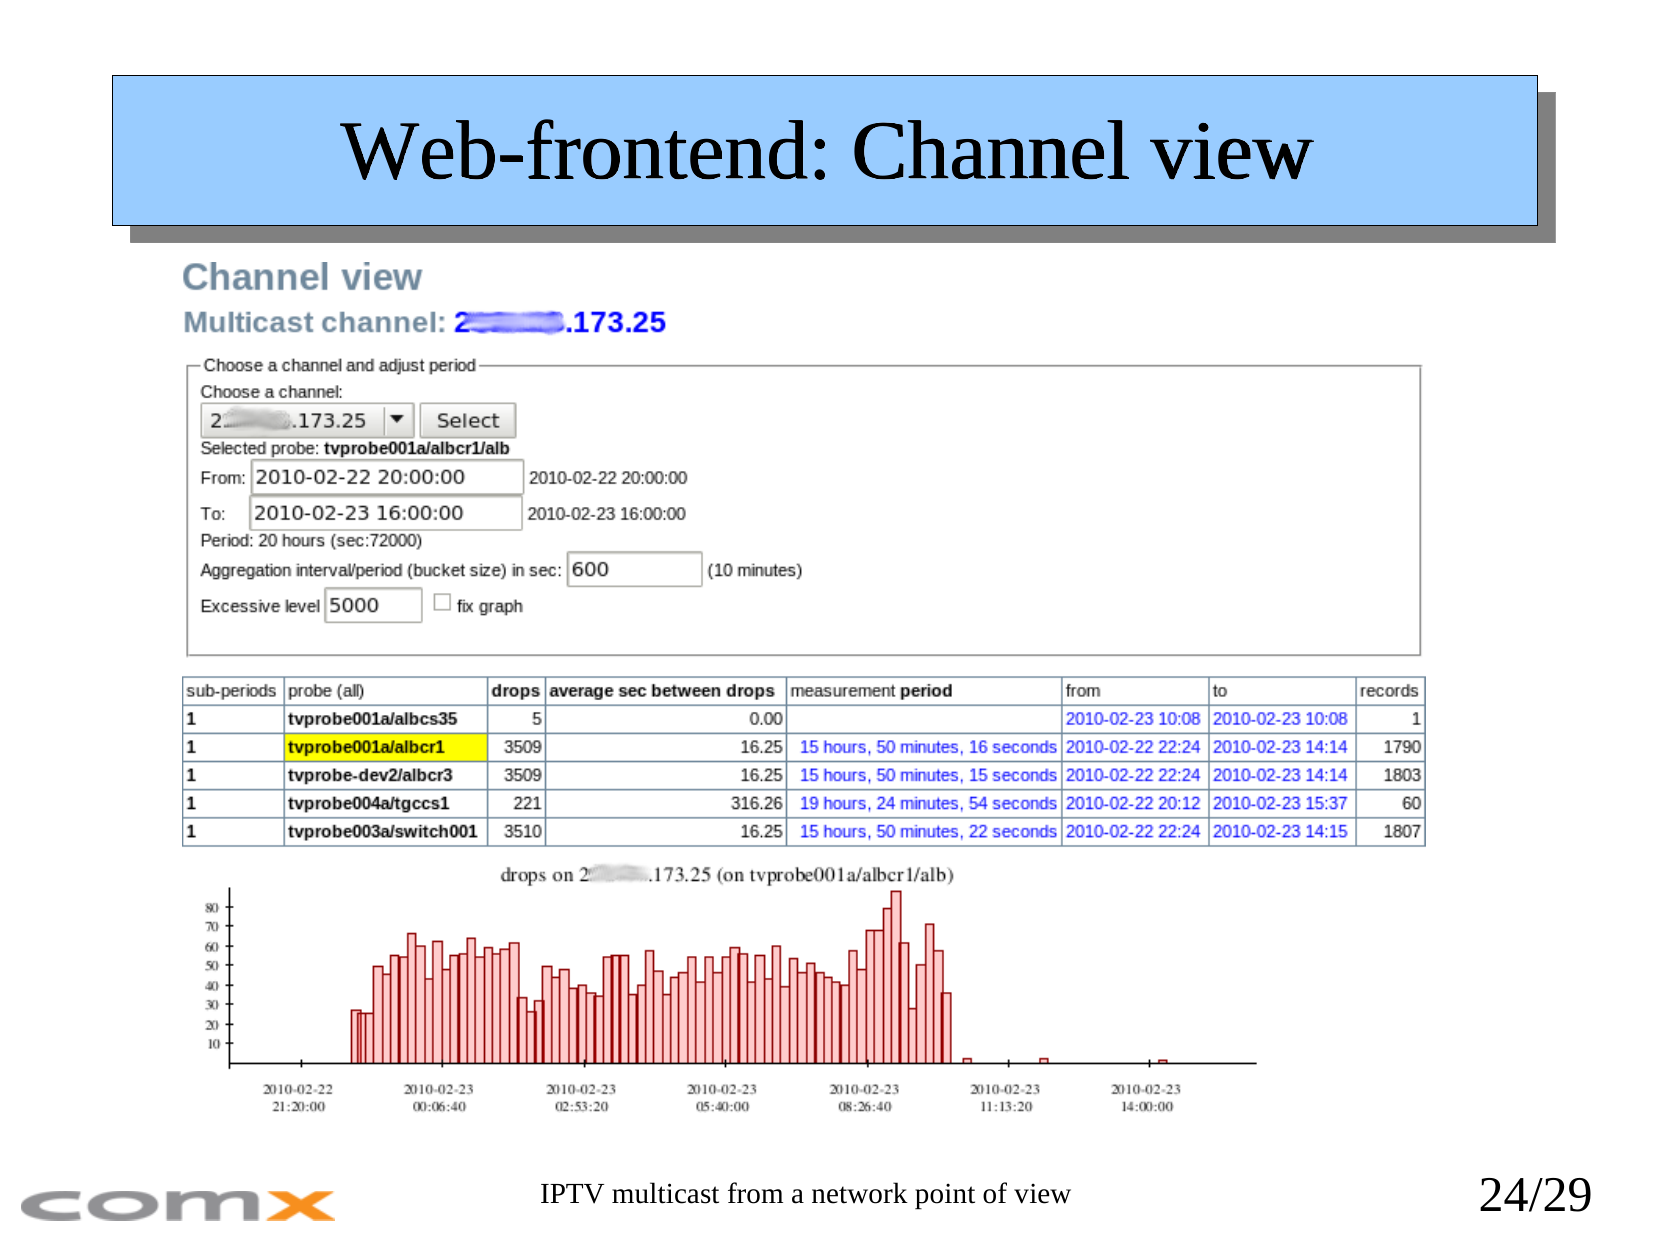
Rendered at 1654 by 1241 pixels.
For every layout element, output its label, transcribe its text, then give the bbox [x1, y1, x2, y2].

title Web-frontend: Channel view [116, 75, 1538, 226]
picture [21, 1191, 335, 1221]
picture [182, 262, 1426, 1113]
